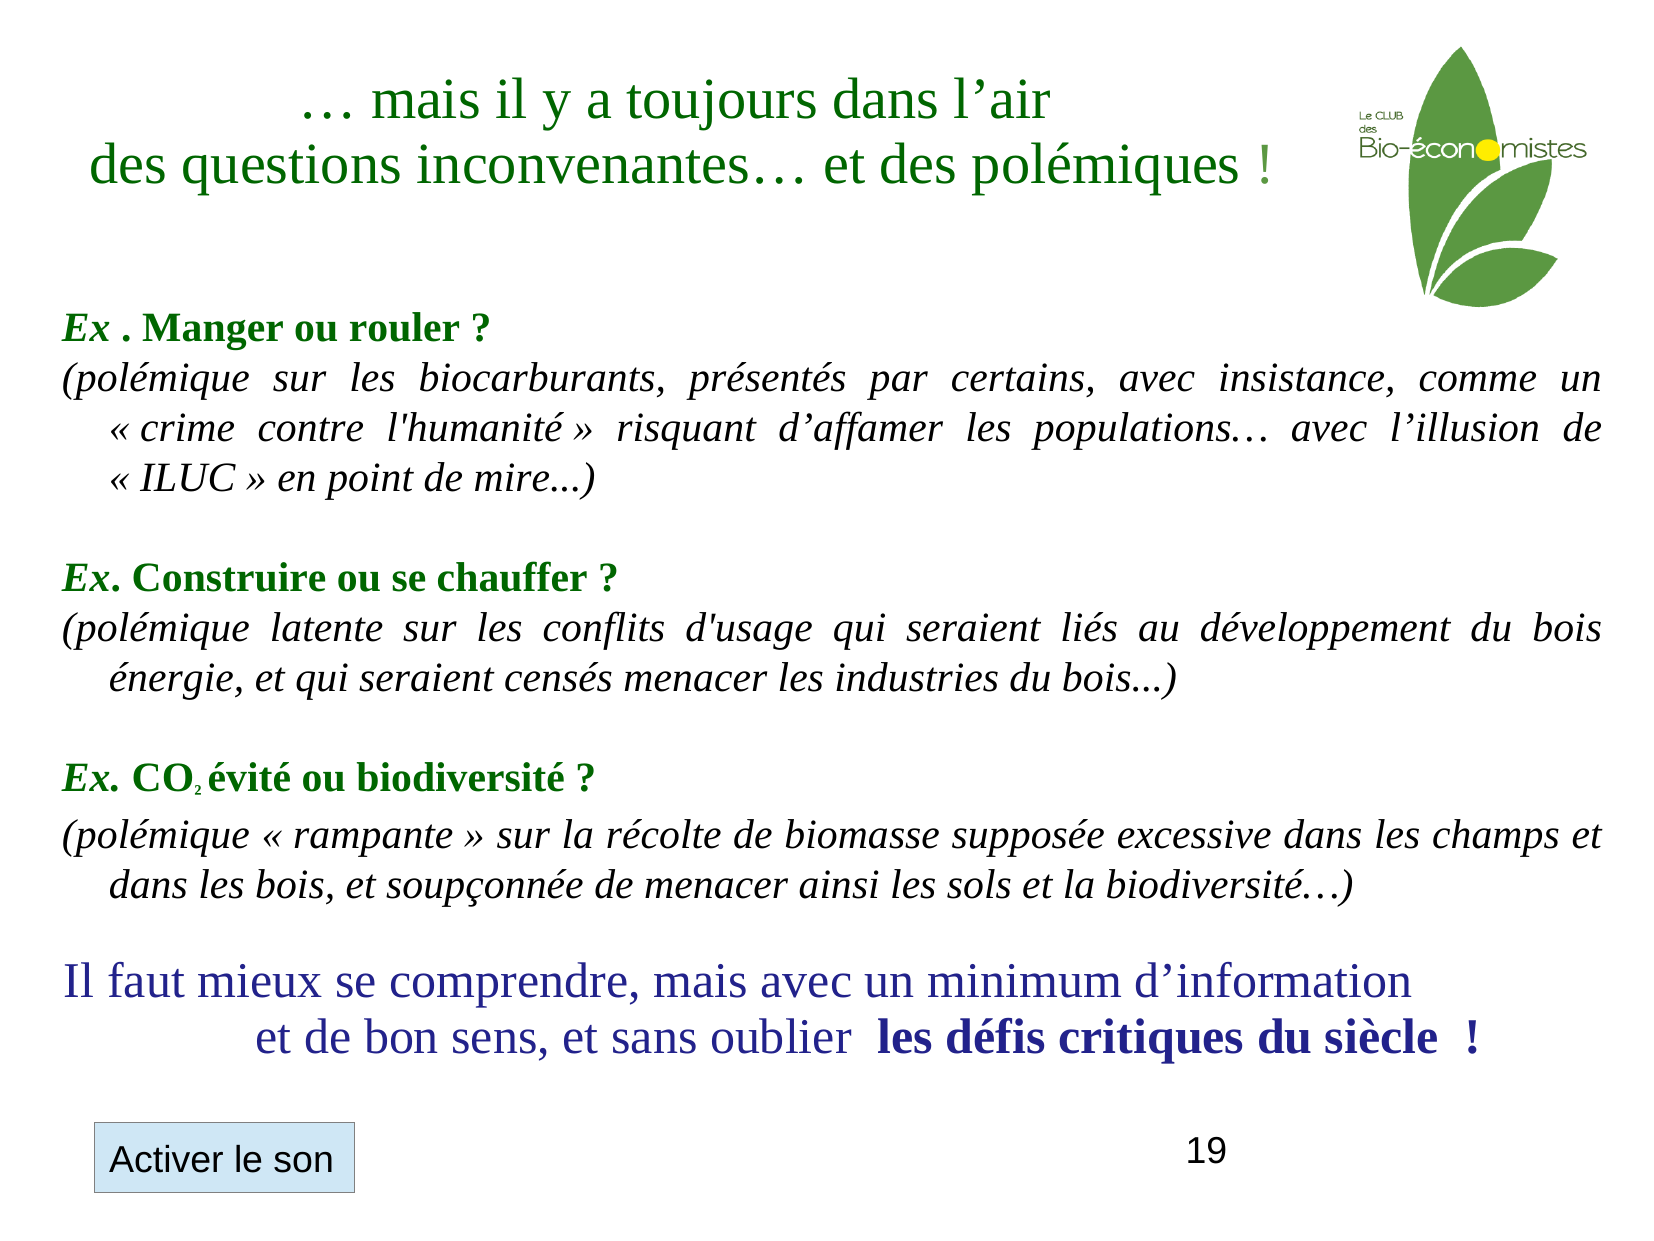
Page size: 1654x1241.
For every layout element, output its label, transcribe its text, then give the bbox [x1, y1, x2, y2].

text_box Activer le son [94, 1122, 355, 1193]
text_box <numéro> [1185, 1129, 1560, 1204]
text_box Ex . Manger ou rouler ? (polémique sur les biocarburants, présentés par certains, avec insistance, comme un « crime contre l'humanité » risquant d’affamer les populations… avec l’illusion de « ILUC » en point de mire...) Ex. Construire ou se chauffer ? (polémique latente sur les conflits d'usage qui seraient liés au développement du bois énergie, et qui seraient censés menacer les industries du bois...) Ex. CO² évité ou biodiversité ? (polémique « rampante » sur la récolte de biomasse supposée excessive dans les champs et dans les bois, et soupçonnée de menacer ainsi les sols et la biodiversité…) Il faut mieux se comprendre, mais avec un minimum d’information et de bon sens, et sans oublier les défis critiques du siècle ! [47, 291, 1619, 1073]
text_box … mais il y a toujours dans l’air des questions inconvenantes… et des polémiques ! [65, 64, 1300, 195]
picture [1358, 29, 1606, 291]
